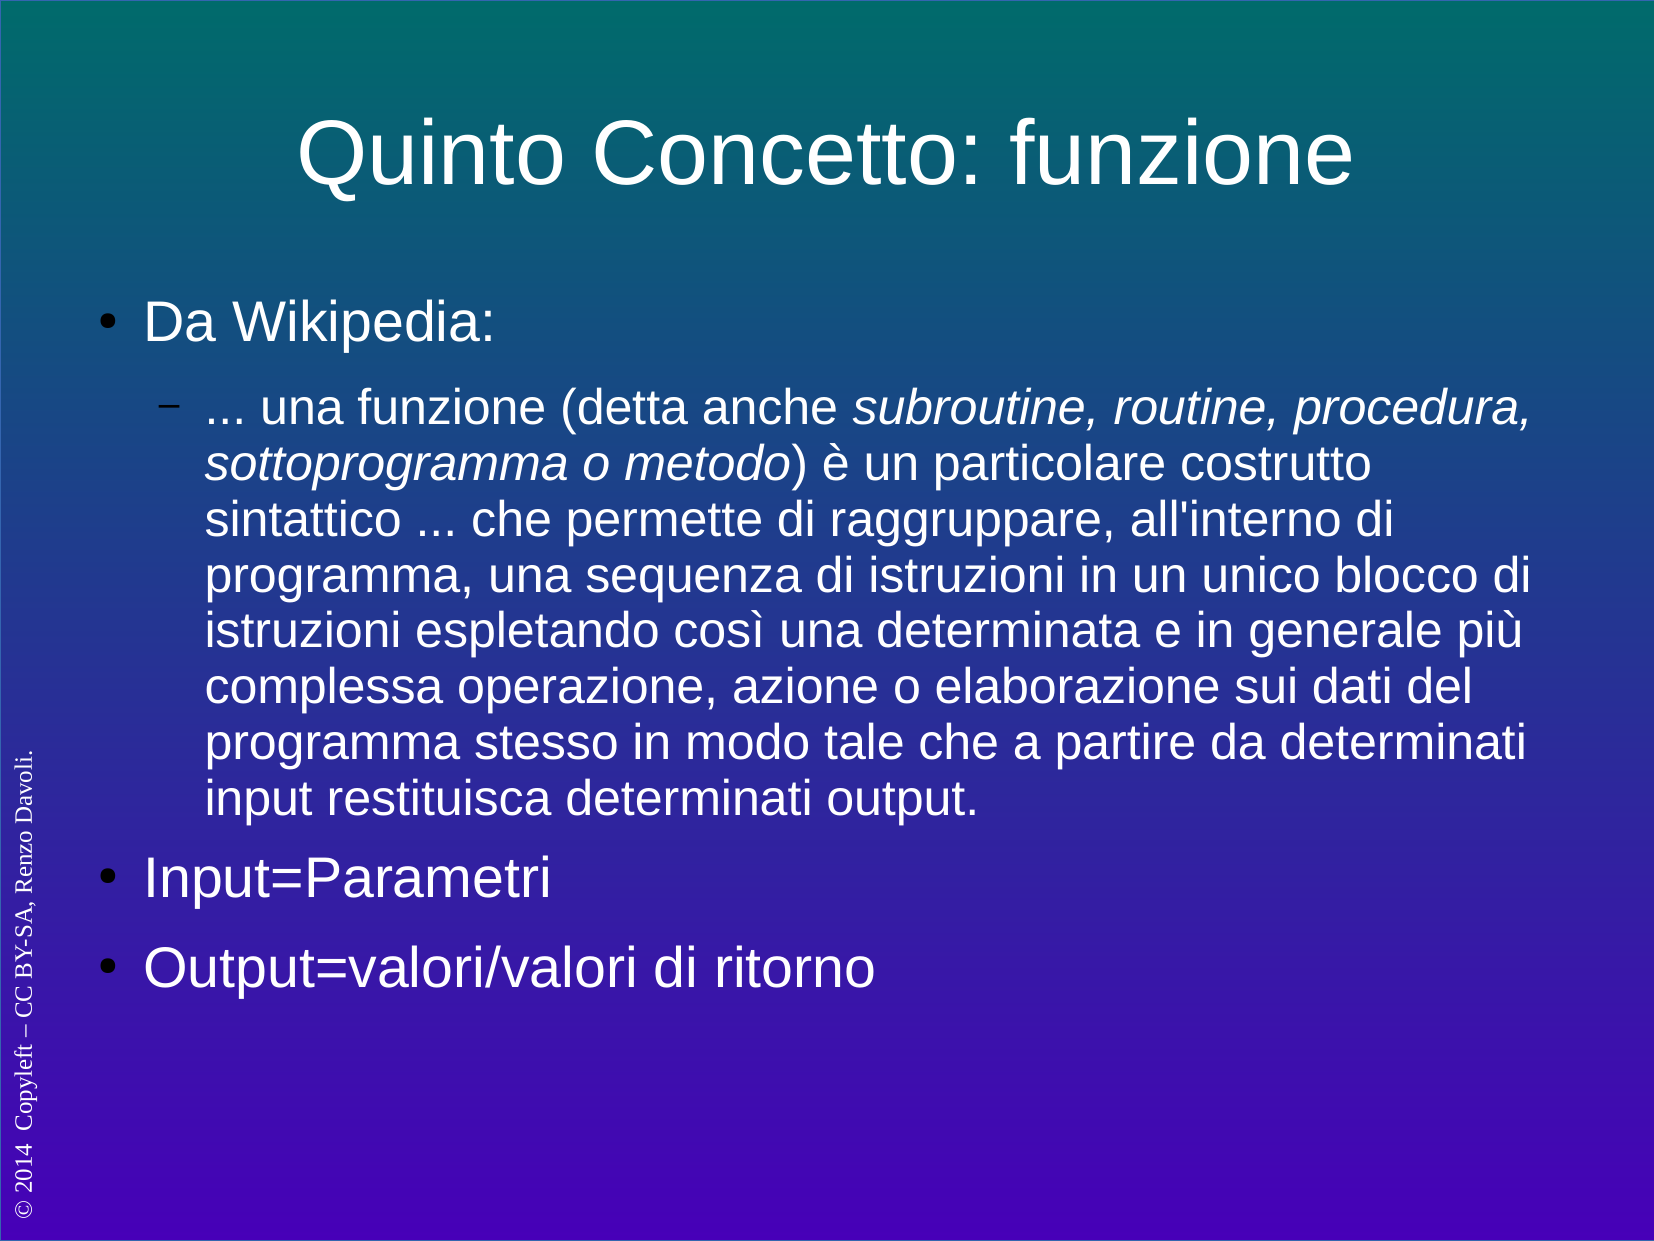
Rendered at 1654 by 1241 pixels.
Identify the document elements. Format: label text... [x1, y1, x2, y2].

list Da Wikipedia: ... una funzione (detta anche subroutine, routine, procedura, sottoprogramma o metodo) è un particolare costrutto sintattico ... che permette di raggruppare, all'interno di programma, una sequenza di istruzioni in un unico blocco di istruzioni espletando così una determinata e in generale più complessa operazione, azione o elaborazione sui dati del programma stesso in modo tale che a partire da determinati input restituisca determinati output. Input=Parametri Output=valori/valori di ritorno [82, 290, 1571, 1010]
title Quinto Concetto: funzione [82, 49, 1571, 257]
